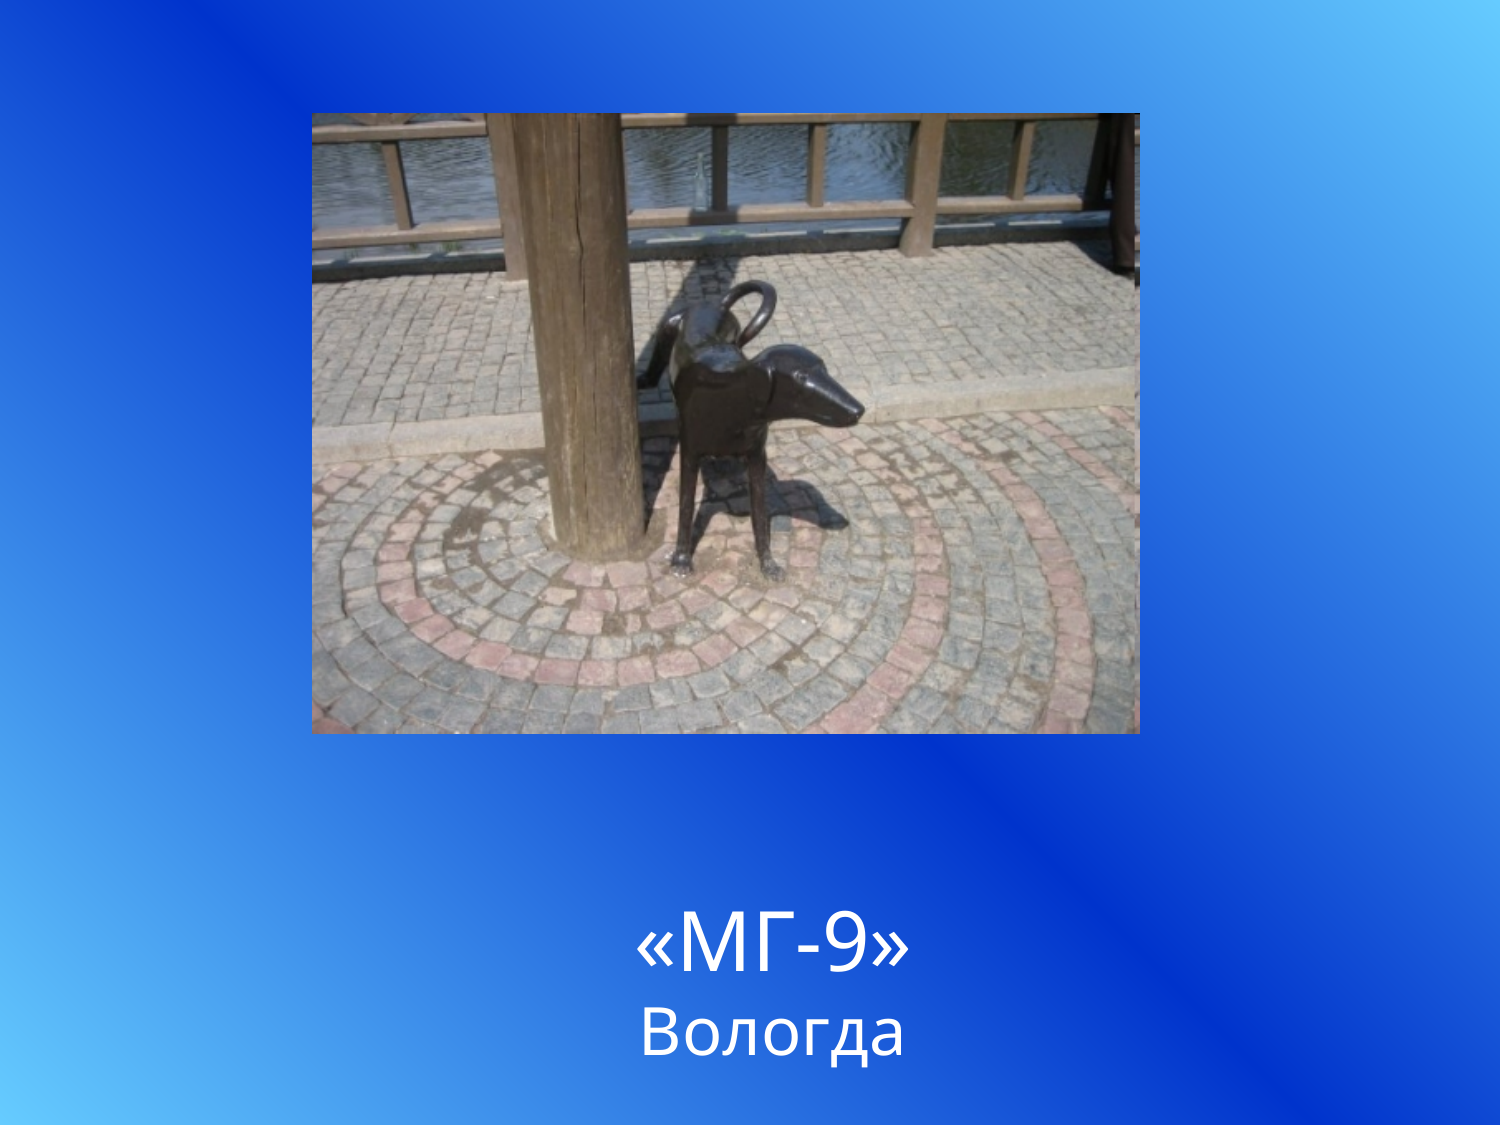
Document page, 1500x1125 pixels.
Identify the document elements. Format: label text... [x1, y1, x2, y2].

text_box «МГ-9» Вологда [135, 857, 1411, 1099]
picture [312, 113, 1140, 734]
